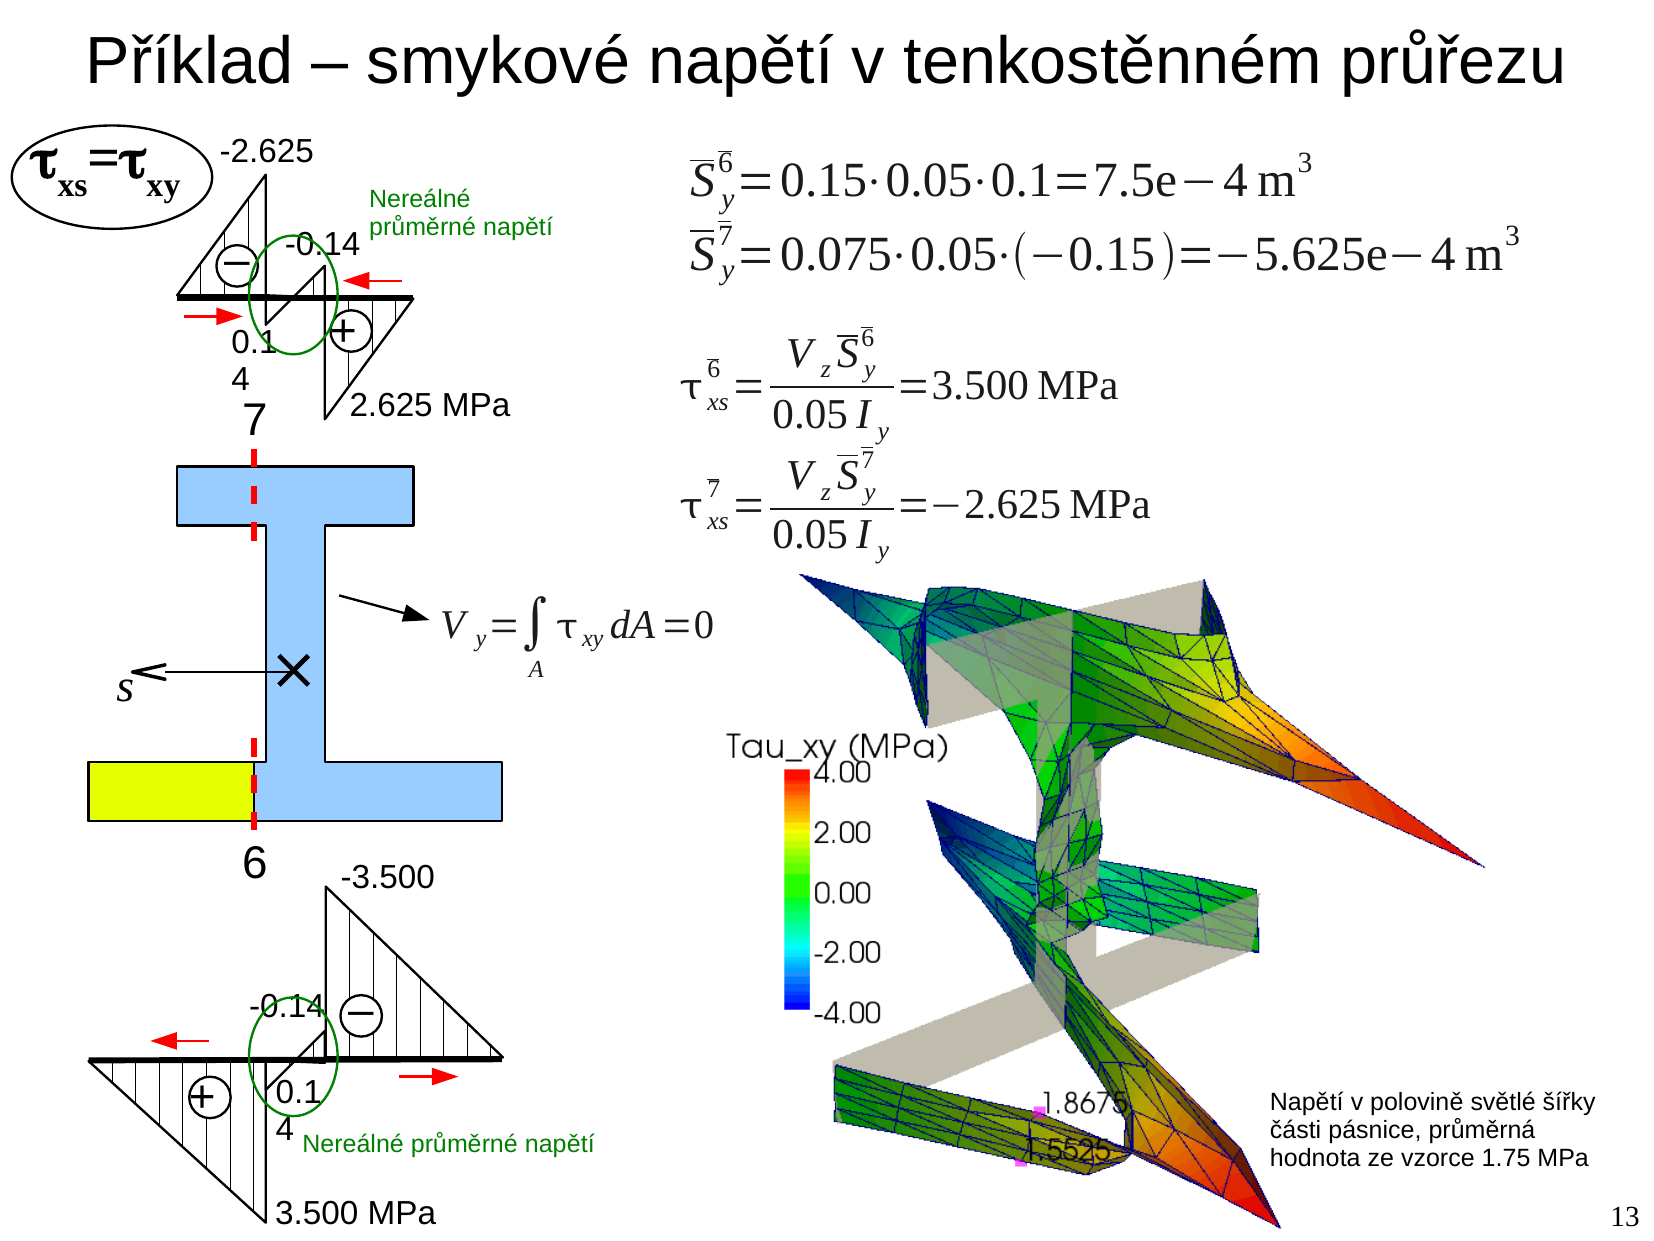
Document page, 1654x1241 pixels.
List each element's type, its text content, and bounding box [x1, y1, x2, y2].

text_box -0.14 [234, 980, 345, 1037]
text_box – [333, 976, 389, 1050]
text_box -3.500 [325, 851, 474, 908]
text_box [11, 160, 17, 194]
text_box [324, 360, 369, 420]
text_box + [168, 1069, 241, 1126]
text_box 7 [227, 386, 287, 459]
text_box + [309, 302, 336, 348]
picture [720, 563, 1493, 1241]
text_box Nereálné průměrné napětí [287, 1122, 650, 1169]
text_box [228, 181, 266, 246]
text_box Napětí v polovině světlé šířky části pásnice, průměrná hodnota ze vzorce 1.75 MPa [1493, 1080, 1625, 1190]
text_box 3.500 MPa [260, 1187, 487, 1241]
text_box [88, 1060, 266, 1218]
text_box -2.625 [205, 124, 353, 181]
text_box 0.14 [254, 316, 308, 353]
text_box [325, 908, 503, 1058]
text_box [339, 298, 414, 341]
text_box [88, 466, 502, 822]
text_box + [309, 302, 383, 360]
text_box 0.14 [260, 1066, 335, 1114]
text_box [177, 251, 209, 296]
text_box [265, 251, 336, 316]
title Příklad – smykové napětí v tenkostěnném průřezu [0, 8, 1654, 113]
text_box s [101, 653, 157, 739]
text_box 0.14 [216, 316, 308, 373]
text_box – [251, 253, 265, 300]
text_box – [209, 226, 265, 300]
text_box 2.625 MPa [334, 378, 562, 435]
text_box 6 [227, 829, 287, 902]
text_box 0.14 [260, 1066, 352, 1123]
chart [424, 592, 720, 682]
text_box [65, 223, 159, 229]
text_box txs=txy [17, 118, 205, 223]
text_box [251, 1037, 336, 1092]
text_box Nereálné průměrné napětí [354, 177, 591, 255]
text_box -0.14 [269, 218, 380, 275]
text_box -0.14 [269, 237, 333, 275]
chart [664, 147, 1533, 565]
text_box [205, 157, 213, 197]
text_box -0.14 [254, 999, 333, 1037]
